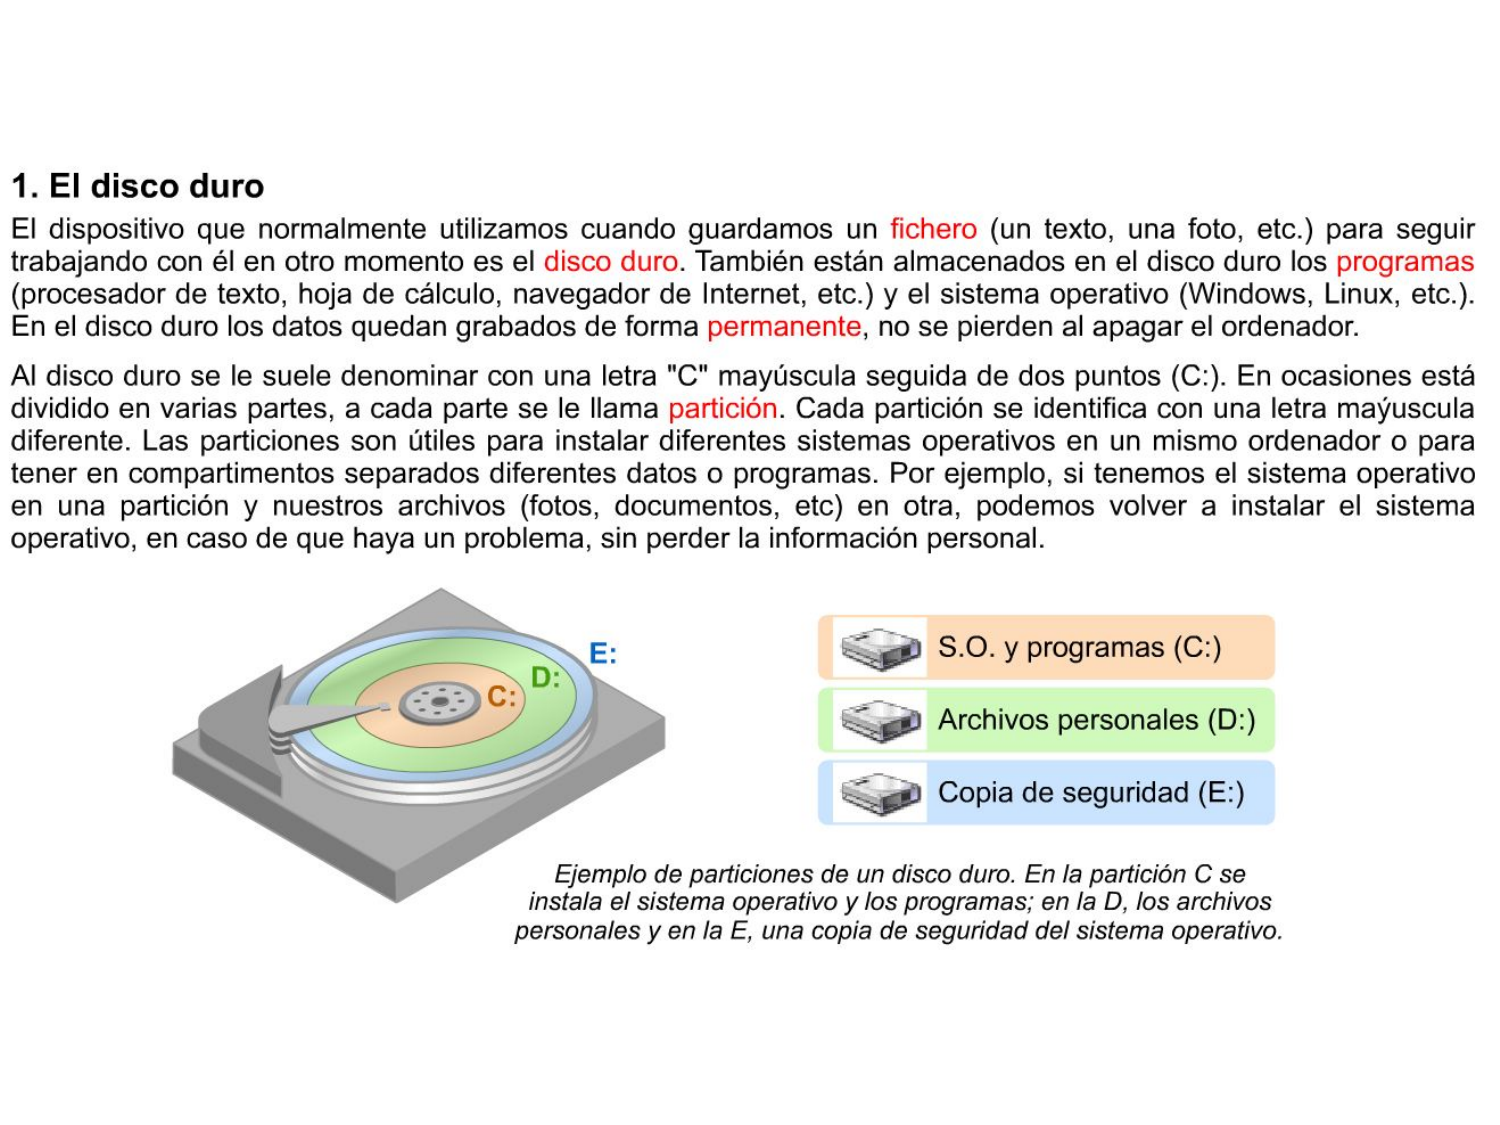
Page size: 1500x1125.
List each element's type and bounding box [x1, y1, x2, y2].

picture [0, 157, 1500, 968]
